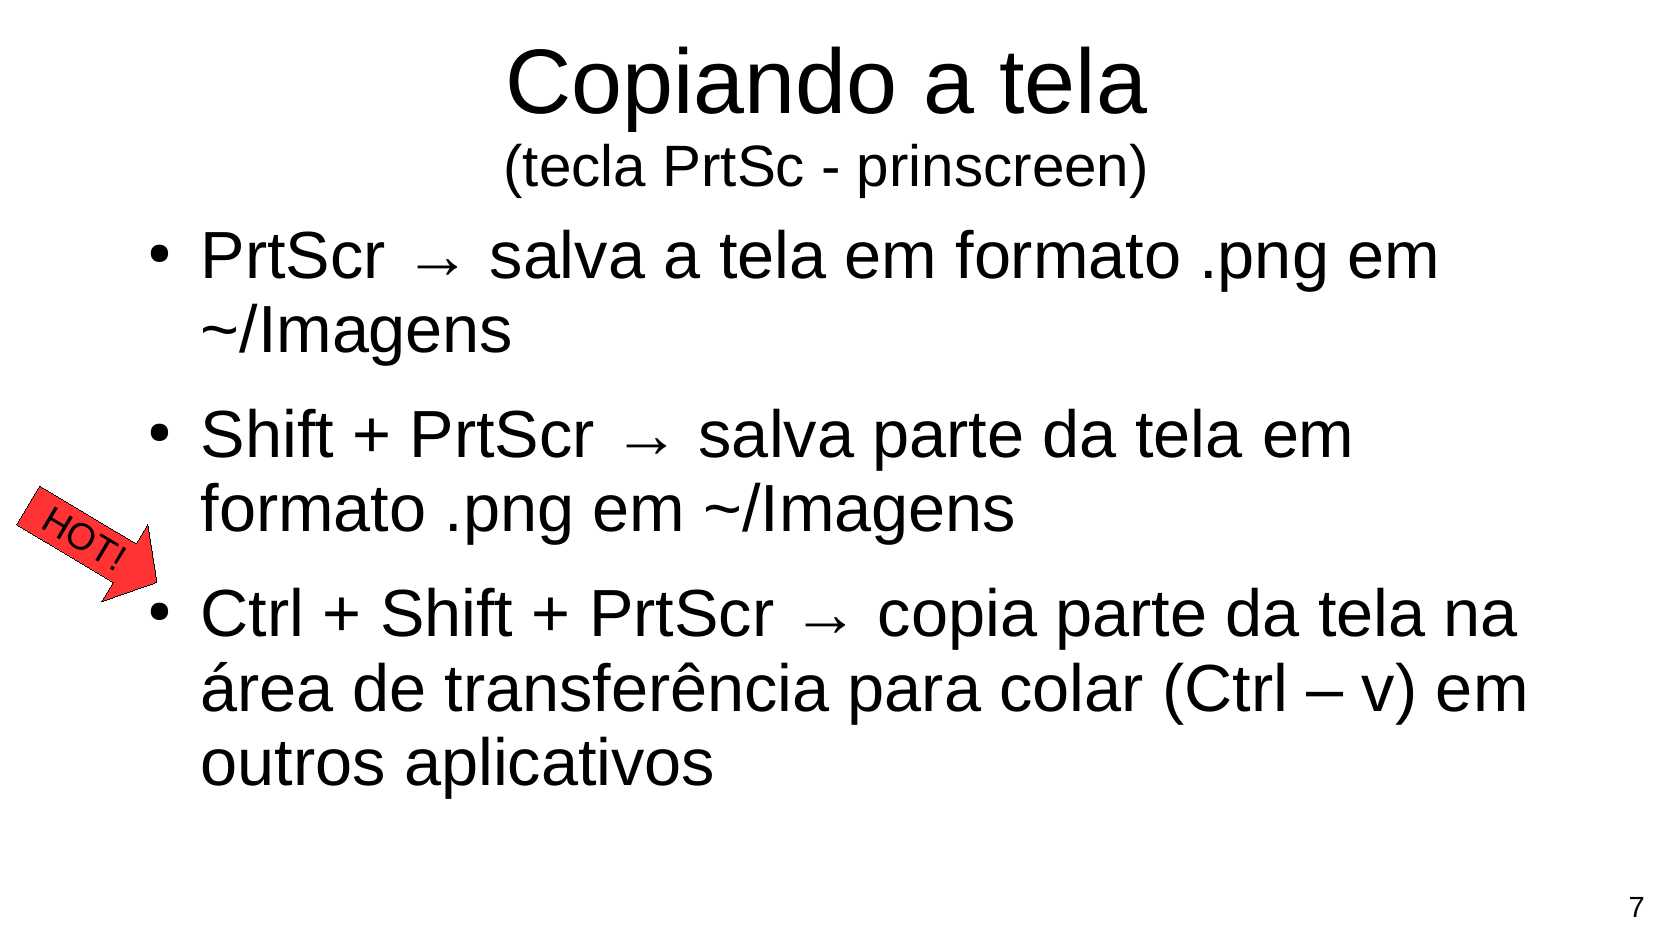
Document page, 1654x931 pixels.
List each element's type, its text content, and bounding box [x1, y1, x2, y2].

text_box HOT! [16, 486, 157, 602]
title Copiando a tela (tecla PrtSc - prinscreen) [82, 30, 1571, 199]
list PrtScr → salva a tela em formato .png em ~/Imagens Shift + PrtScr → salva parte da tela em formato .png em ~/Imagens Ctrl + Shift + PrtScr → copia parte da tela na área de transferência para colar (Ctrl – v) em outros aplicativos [129, 217, 1619, 826]
